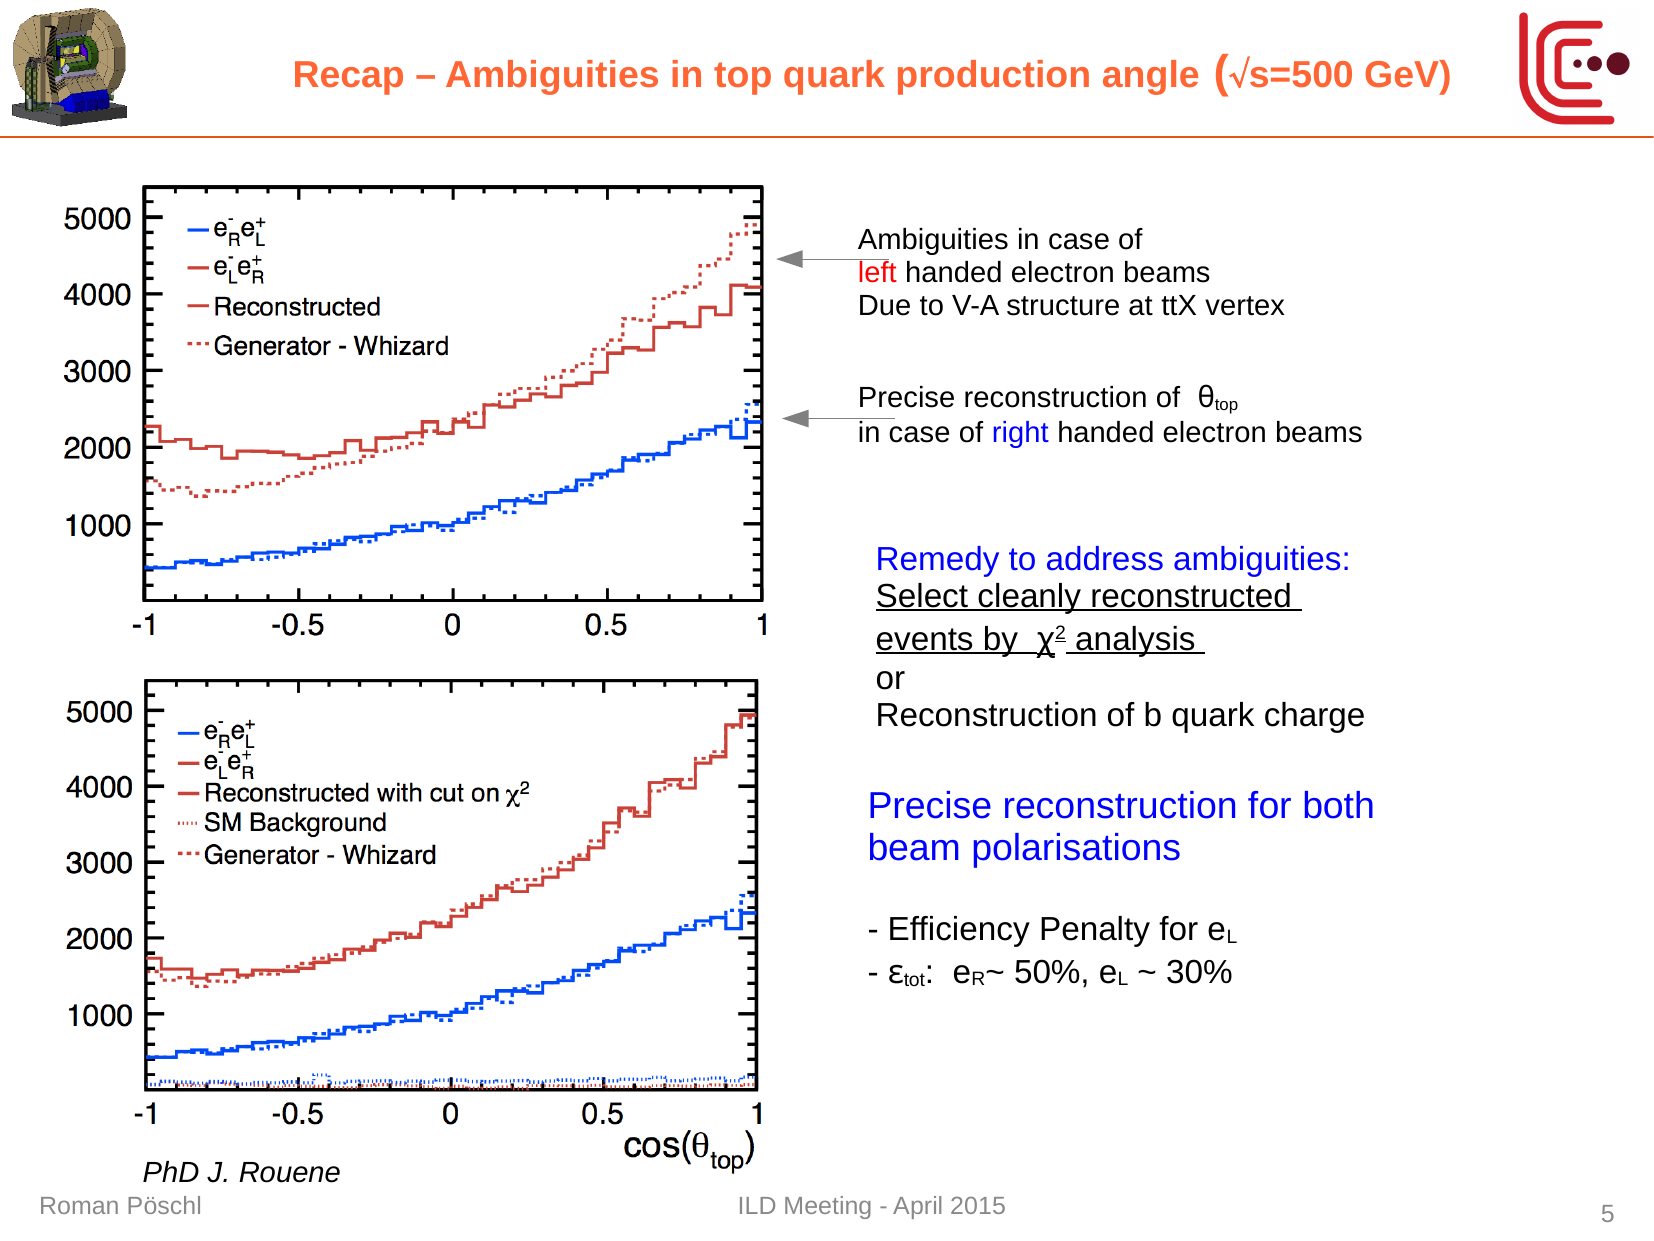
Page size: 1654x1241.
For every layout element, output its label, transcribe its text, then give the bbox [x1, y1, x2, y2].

text_box Precise reconstruction for both beam polarisations - Efficiency Penalty for eL - εtot: eR~ 50%, eL ~ 30% [852, 777, 1474, 1120]
text_box Ambiguities in case of left handed electron beams Due to V-A structure at ttX vertex [843, 215, 1367, 377]
title Recap – Ambiguities in top quark production angle (√s=500 GeV) [128, 29, 1617, 113]
text_box Precise reconstruction of θtop in case of right handed electron beams [843, 369, 1447, 462]
picture [4, 143, 827, 1189]
text_box Remedy to address ambiguities: Select cleanly reconstructed events by χ2 analysis or Reconstruction of b quark charge [860, 532, 1382, 737]
picture [1508, 2, 1641, 135]
picture [11, 6, 128, 127]
text_box PhD J. Rouene [128, 1148, 364, 1198]
